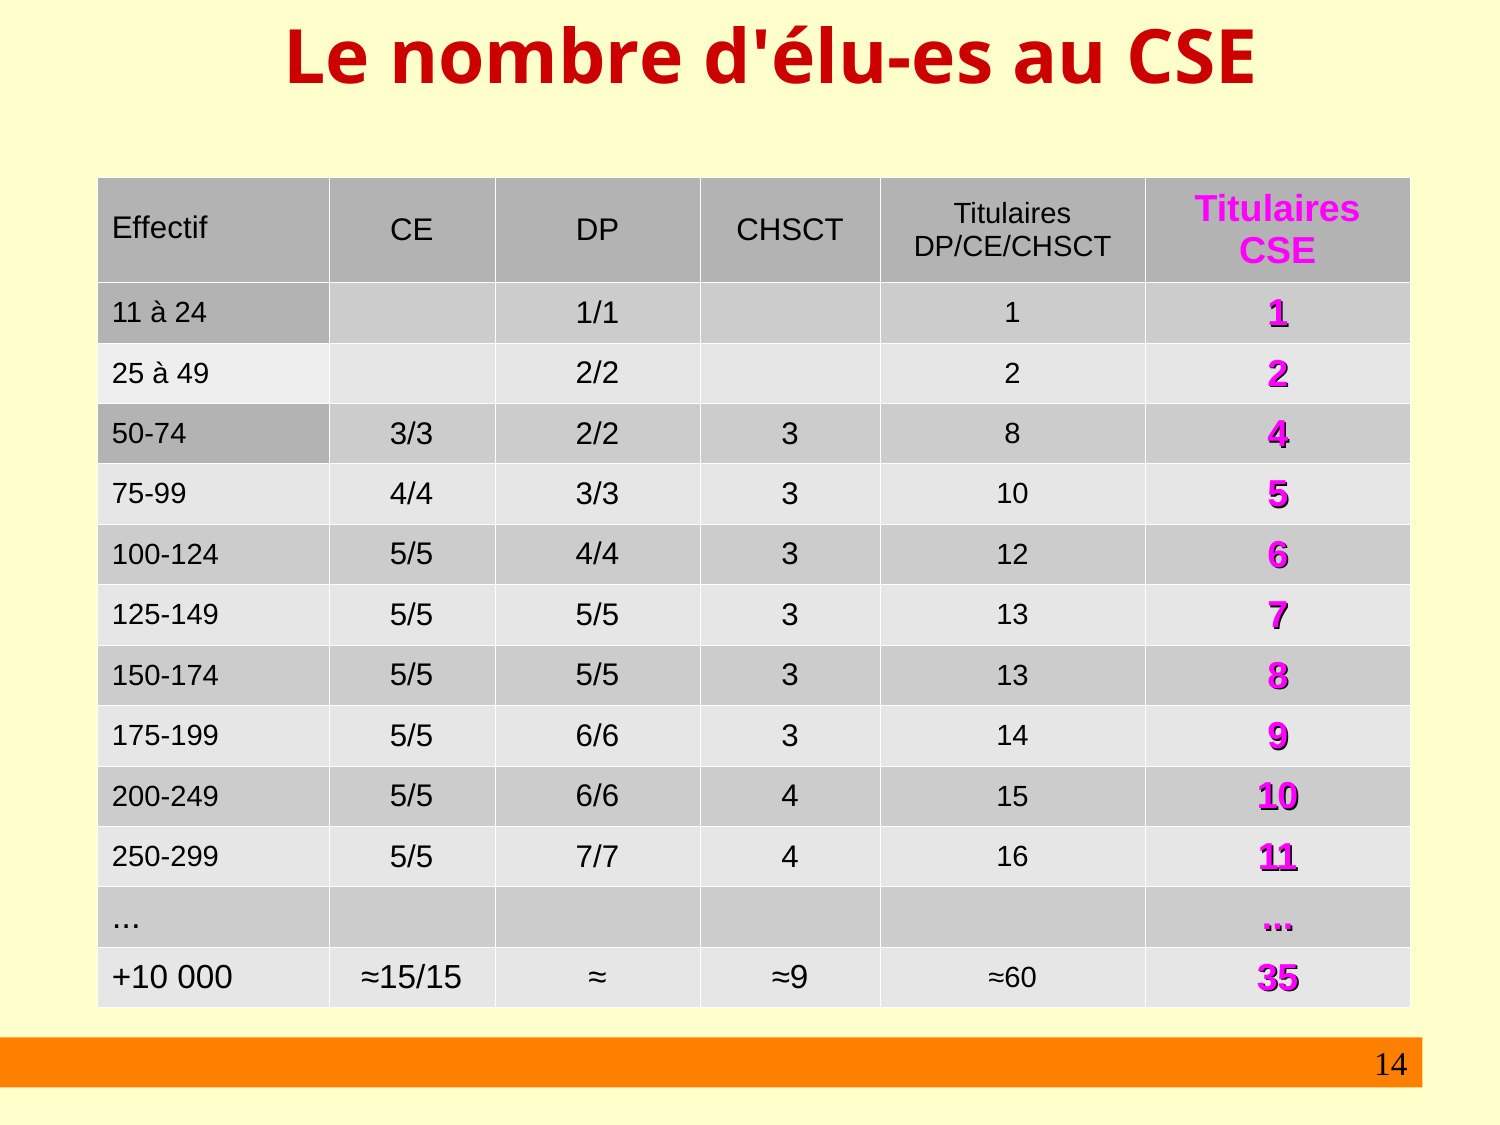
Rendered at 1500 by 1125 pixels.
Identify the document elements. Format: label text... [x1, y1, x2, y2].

table_cell 6/6 [496, 706, 700, 766]
table_cell 3 [701, 585, 880, 645]
table_cell 4/4 [330, 464, 495, 524]
table_cell 5/5 [330, 525, 495, 584]
table_cell [701, 887, 880, 947]
table_cell 3 [701, 646, 880, 705]
table_cell 8 [1146, 646, 1410, 705]
table_cell ≈15/15 [330, 948, 495, 1007]
table_cell 10 [1146, 767, 1410, 826]
table_cell 7/7 [496, 827, 700, 886]
text_box <numéro> [0, 1037, 1423, 1088]
table_cell 50-74 [98, 404, 329, 463]
table_header Titulaires DP/CE/CHSCT [881, 178, 1145, 282]
table_cell 35 [1146, 948, 1410, 1007]
title Le nombre d'élu-es au CSE [100, 0, 1461, 123]
table_cell 3 [701, 404, 880, 463]
table_cell 6 [1146, 525, 1410, 584]
table_cell 4/4 [496, 525, 700, 584]
table_header Effectif [98, 178, 329, 282]
table_cell 3 [701, 464, 880, 524]
table_header Titulaires CSE [1146, 178, 1410, 282]
table_cell ... [1146, 887, 1410, 947]
table_cell 5/5 [330, 706, 495, 766]
table_cell 7 [1146, 585, 1410, 645]
table_cell 25 à 49 [98, 344, 329, 403]
table_cell 3 [701, 525, 880, 584]
table_cell 200-249 [98, 767, 329, 826]
table_cell 2/2 [496, 344, 700, 403]
table_cell 3 [701, 706, 880, 766]
table_cell 8 [881, 404, 1145, 463]
table_cell 14 [881, 706, 1145, 766]
table_cell 5/5 [330, 646, 495, 705]
table_cell [701, 283, 880, 343]
table_cell +10 000 [98, 948, 329, 1007]
table_cell 5/5 [330, 767, 495, 826]
table_cell 5 [1146, 464, 1410, 524]
table_cell 13 [881, 646, 1145, 705]
table_cell 250-299 [98, 827, 329, 886]
table_cell [496, 887, 700, 947]
table_cell 4 [1146, 404, 1410, 463]
table_cell [881, 887, 1145, 947]
table_cell ≈60 [881, 948, 1145, 1007]
table_cell 11 à 24 [98, 283, 329, 343]
table_header CE [330, 178, 495, 282]
table_cell 1 [1146, 283, 1410, 343]
table_cell ≈9 [701, 948, 880, 1007]
table_cell 5/5 [330, 585, 495, 645]
table_cell 6/6 [496, 767, 700, 826]
table_cell [330, 887, 495, 947]
table_cell 5/5 [496, 646, 700, 705]
table_cell ... [98, 887, 329, 947]
table_cell 5/5 [496, 585, 700, 645]
table_cell 3/3 [496, 464, 700, 524]
table_cell 16 [881, 827, 1145, 886]
table_cell 125-149 [98, 585, 329, 645]
table_cell 3/3 [330, 404, 495, 463]
table_cell [330, 283, 495, 343]
table_cell 4 [701, 767, 880, 826]
table_header CHSCT [701, 178, 880, 282]
table_cell 150-174 [98, 646, 329, 705]
table_cell 13 [881, 585, 1145, 645]
table_cell 10 [881, 464, 1145, 524]
table_cell 12 [881, 525, 1145, 584]
table_cell [701, 344, 880, 403]
table_cell 15 [881, 767, 1145, 826]
table_cell 1/1 [496, 283, 700, 343]
table_cell 2 [881, 344, 1145, 403]
table_cell [330, 344, 495, 403]
table_cell 100-124 [98, 525, 329, 584]
table_cell 75-99 [98, 464, 329, 524]
table_cell 5/5 [330, 827, 495, 886]
table_cell ≈ [496, 948, 700, 1007]
table_cell 4 [701, 827, 880, 886]
table_cell 2/2 [496, 404, 700, 463]
table_cell 2 [1146, 344, 1410, 403]
table_cell 9 [1146, 706, 1410, 766]
table_header DP [496, 178, 700, 282]
table_cell 11 [1146, 827, 1410, 886]
table_cell 1 [881, 283, 1145, 343]
table_cell 175-199 [98, 706, 329, 766]
